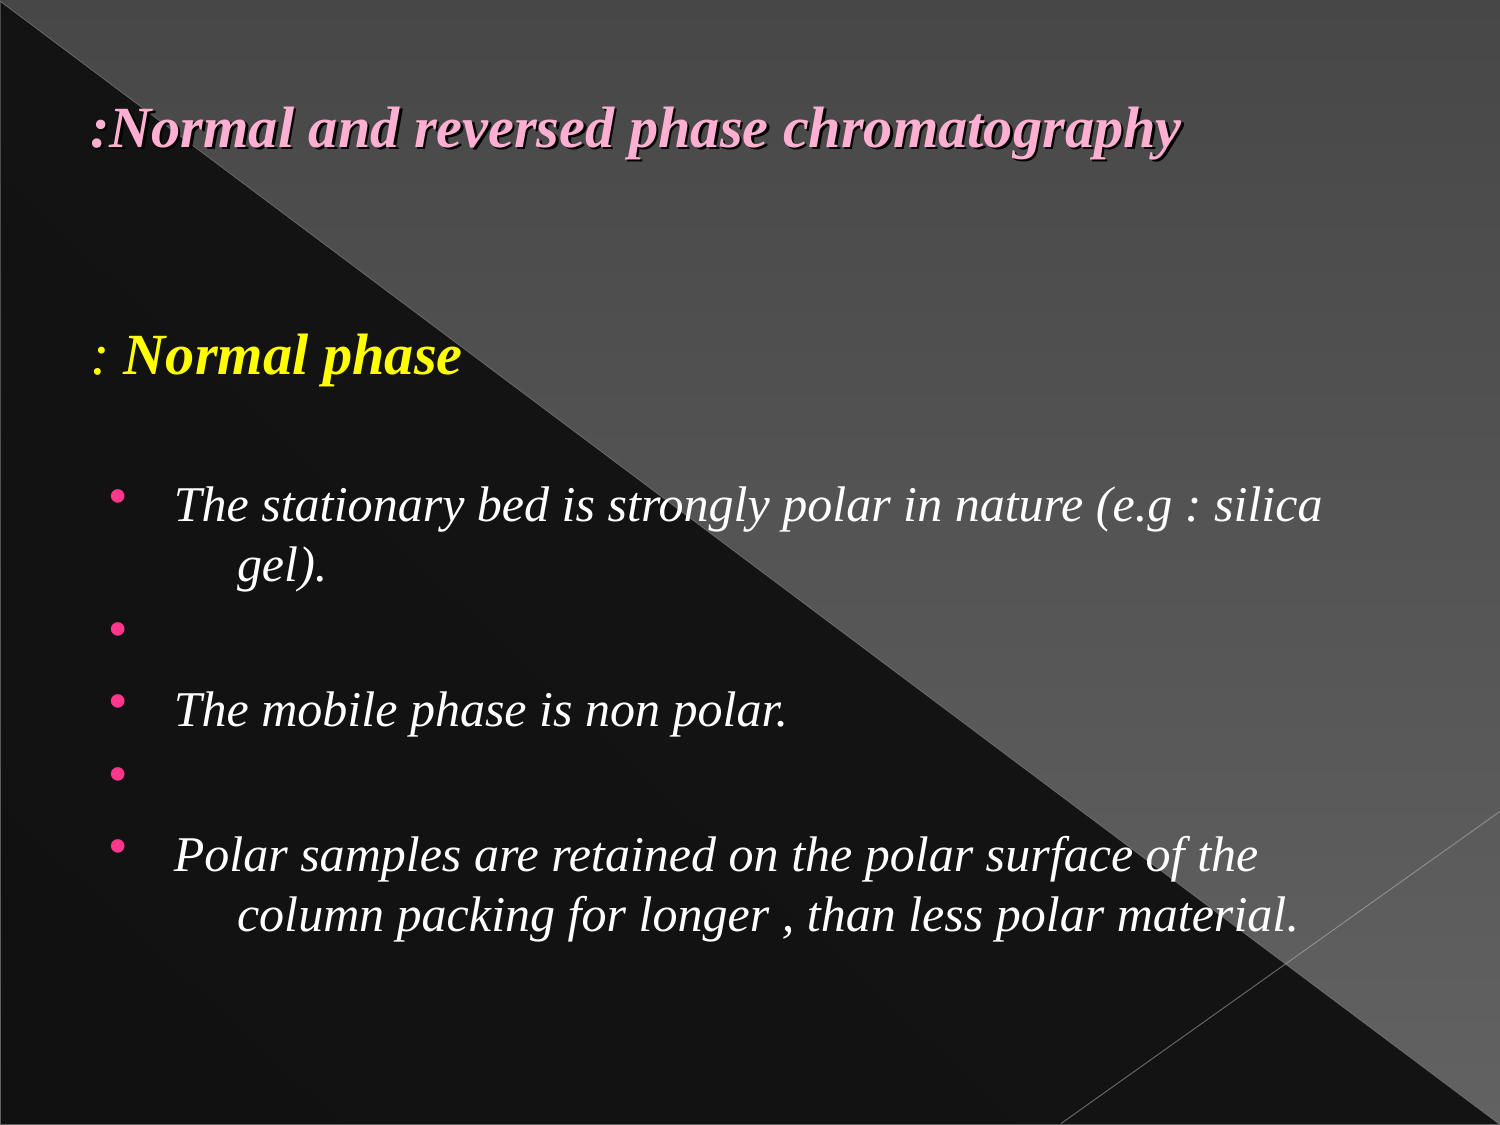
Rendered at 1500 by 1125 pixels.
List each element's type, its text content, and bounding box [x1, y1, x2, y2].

title Normal and reversed phase chromatography: [75, 43, 1426, 274]
list Normal phase : The stationary bed is strongly polar in nature (e.g : silica gel). The mobile phase is non polar. Polar samples are retained on the polar surface of the column packing for longer , than less polar material. [75, 308, 1426, 1059]
